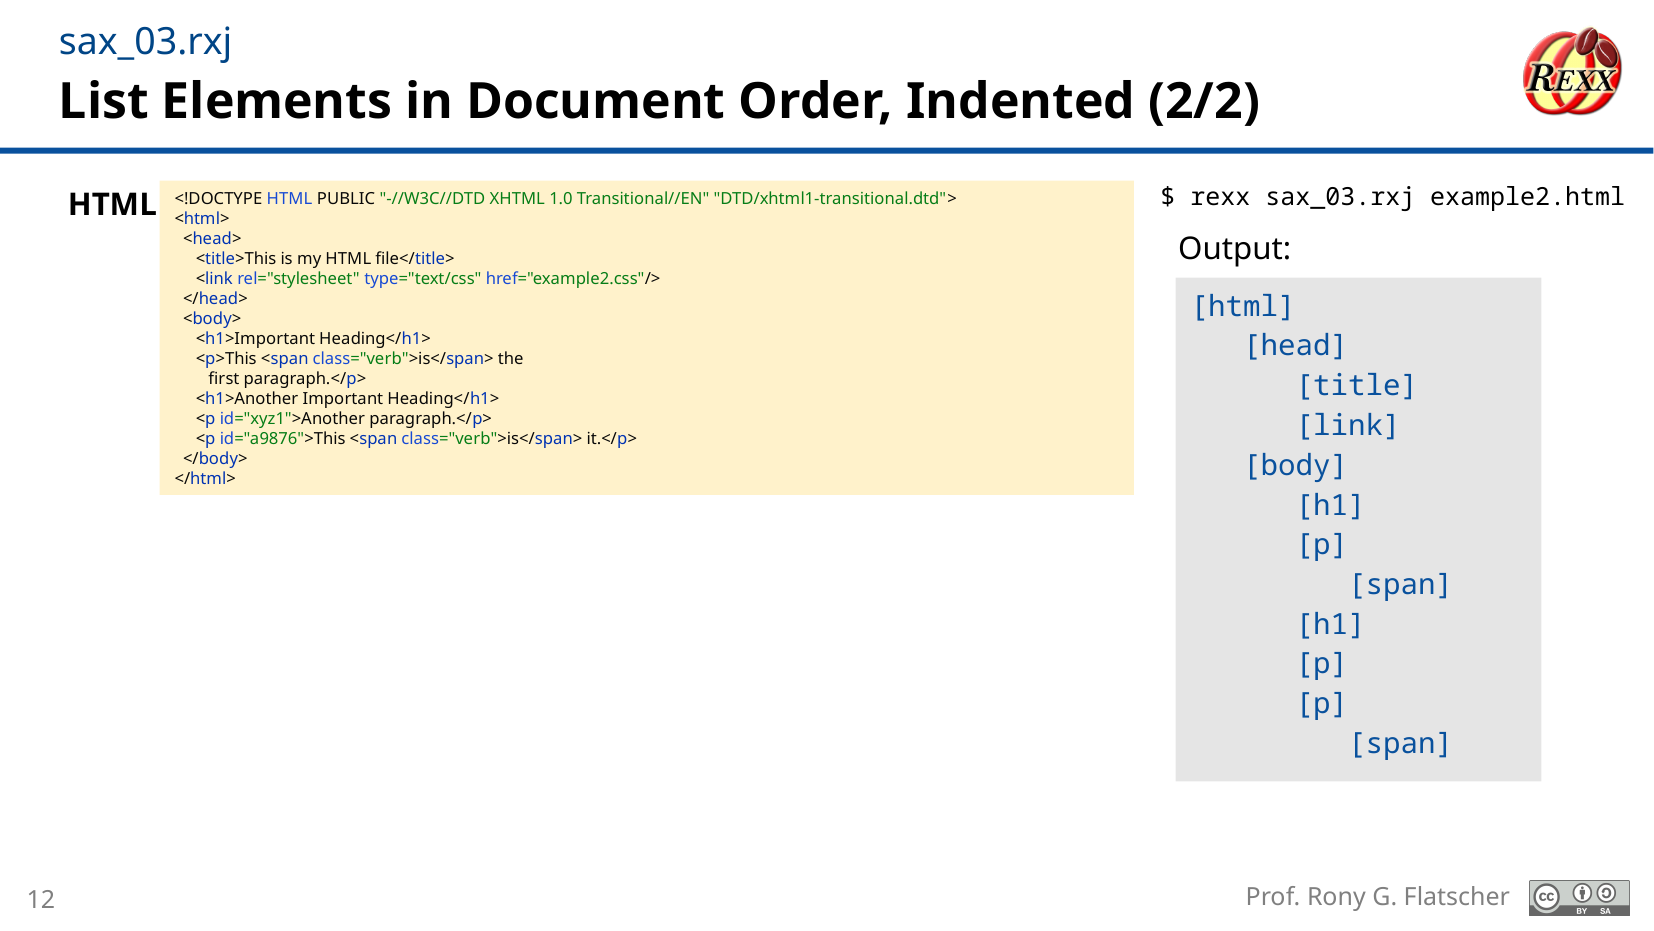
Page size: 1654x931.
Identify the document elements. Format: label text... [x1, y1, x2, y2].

text_box HTML [53, 174, 201, 231]
text_box <!DOCTYPE HTML PUBLIC "-//W3C//DTD XHTML 1.0 Transitional//EN" "DTD/xhtml1-transitional.dtd"> <html> <head> <title>This is my HTML file</title> <link rel="stylesheet" type="text/css" href="example2.css"/> </head> <body> <h1>Important Heading</h1> <p>This <span class="verb">is</span> the first paragraph.</p> <h1>Another Important Heading</h1> <p id="xyz1">Another paragraph.</p> <p id="a9876">This <span class="verb">is</span> it.</p> </body> </html> [159, 180, 1134, 495]
text_box Output: [1163, 218, 1653, 275]
text_box [html] [head] [title] [link] [body] [h1] [p] [span] [h1] [p] [p] [span] [1175, 277, 1542, 782]
text_box $ rexx sax_03.rxj example2.html [1145, 171, 1648, 227]
title sax_03.rxj List Elements in Document Order, Indented (2/2) [0, 0, 1625, 148]
